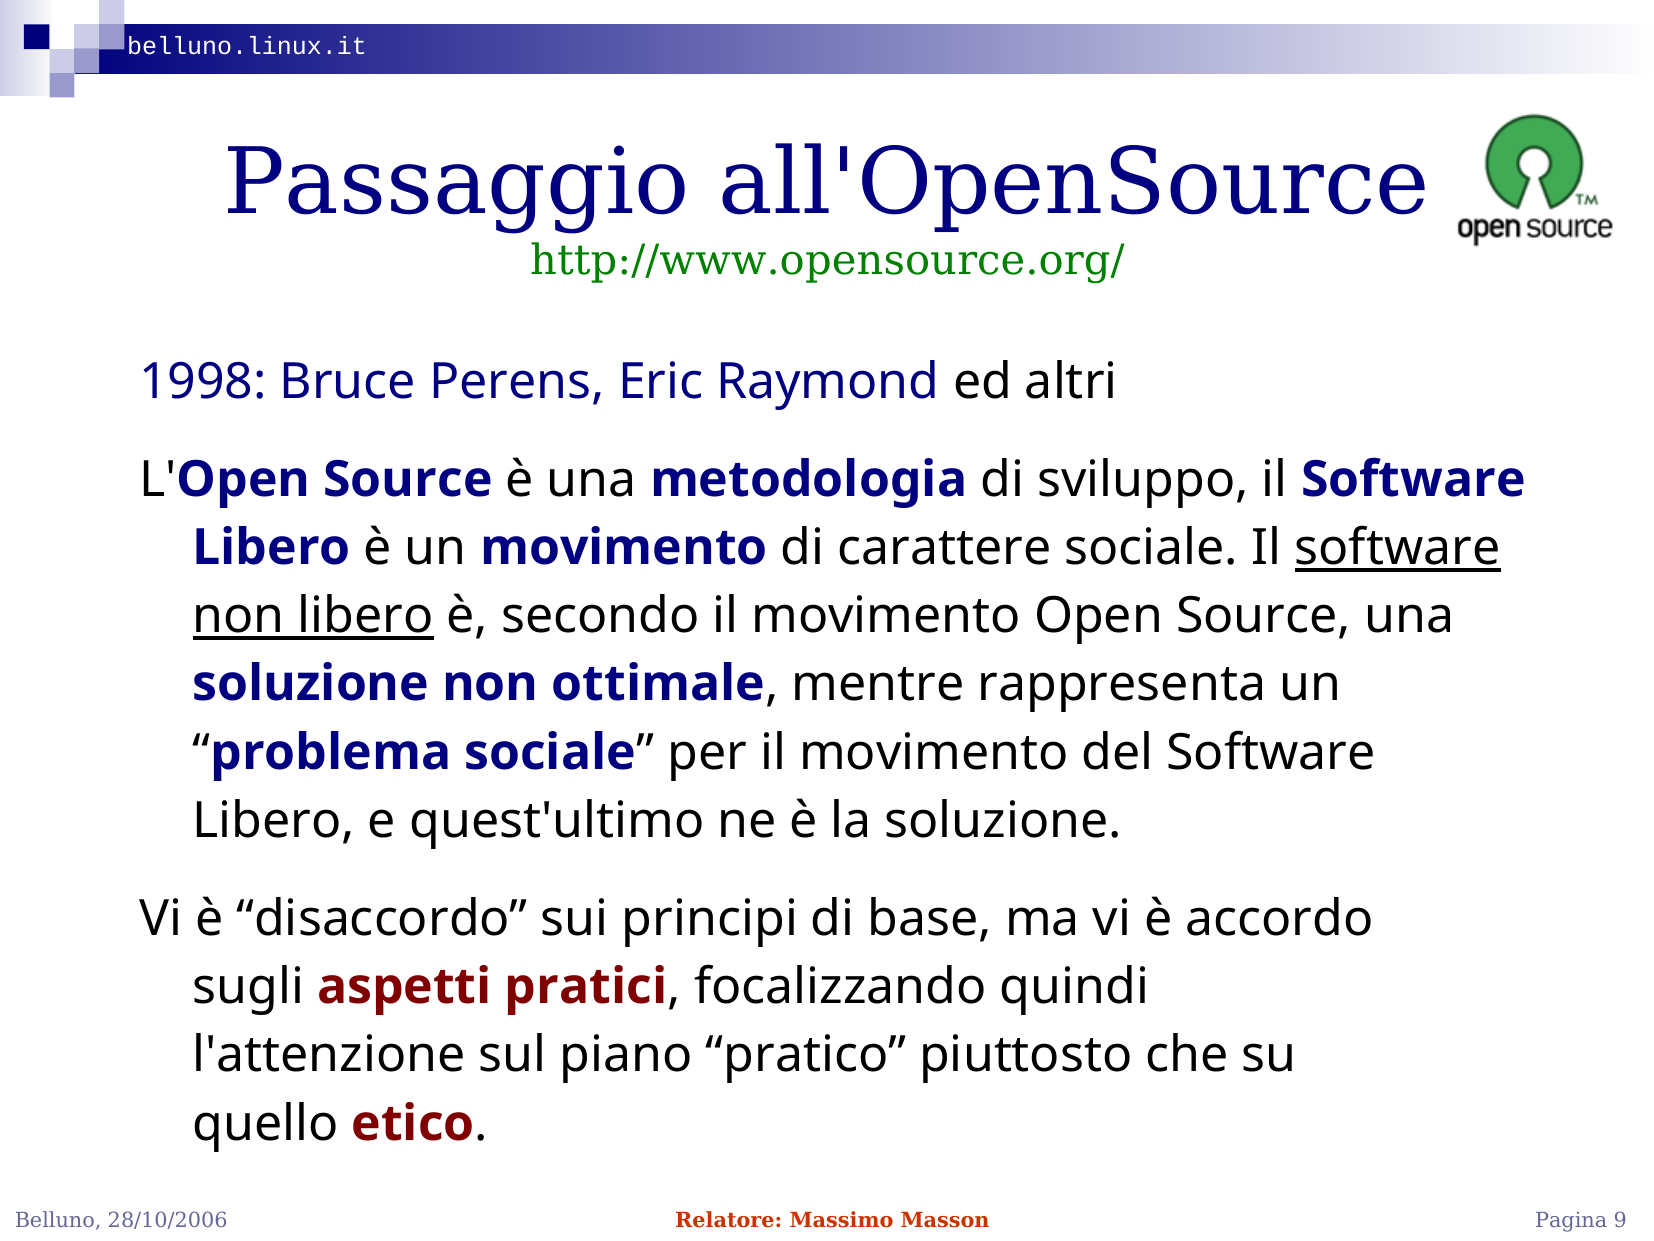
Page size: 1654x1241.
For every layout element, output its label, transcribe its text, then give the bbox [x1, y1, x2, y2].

picture [1449, 106, 1622, 255]
title Passaggio all'OpenSource http://www.opensource.org/ [121, 102, 1534, 311]
list 1998: Bruce Perens, Eric Raymond ed altri L'Open Source è una metodologia di sviluppo, il Software Libero è un movimento di carattere sociale. Il software non libero è, secondo il movimento Open Source, una soluzione non ottimale, mentre rappresenta un “problema sociale” per il movimento del Software Libero, e quest'ultimo ne è la soluzione. Vi è “disaccordo” sui principi di base, ma vi è accordo sugli aspetti pratici, focalizzando quindi l'attenzione sul piano “pratico” piuttosto che su quello etico. [121, 344, 1534, 1132]
